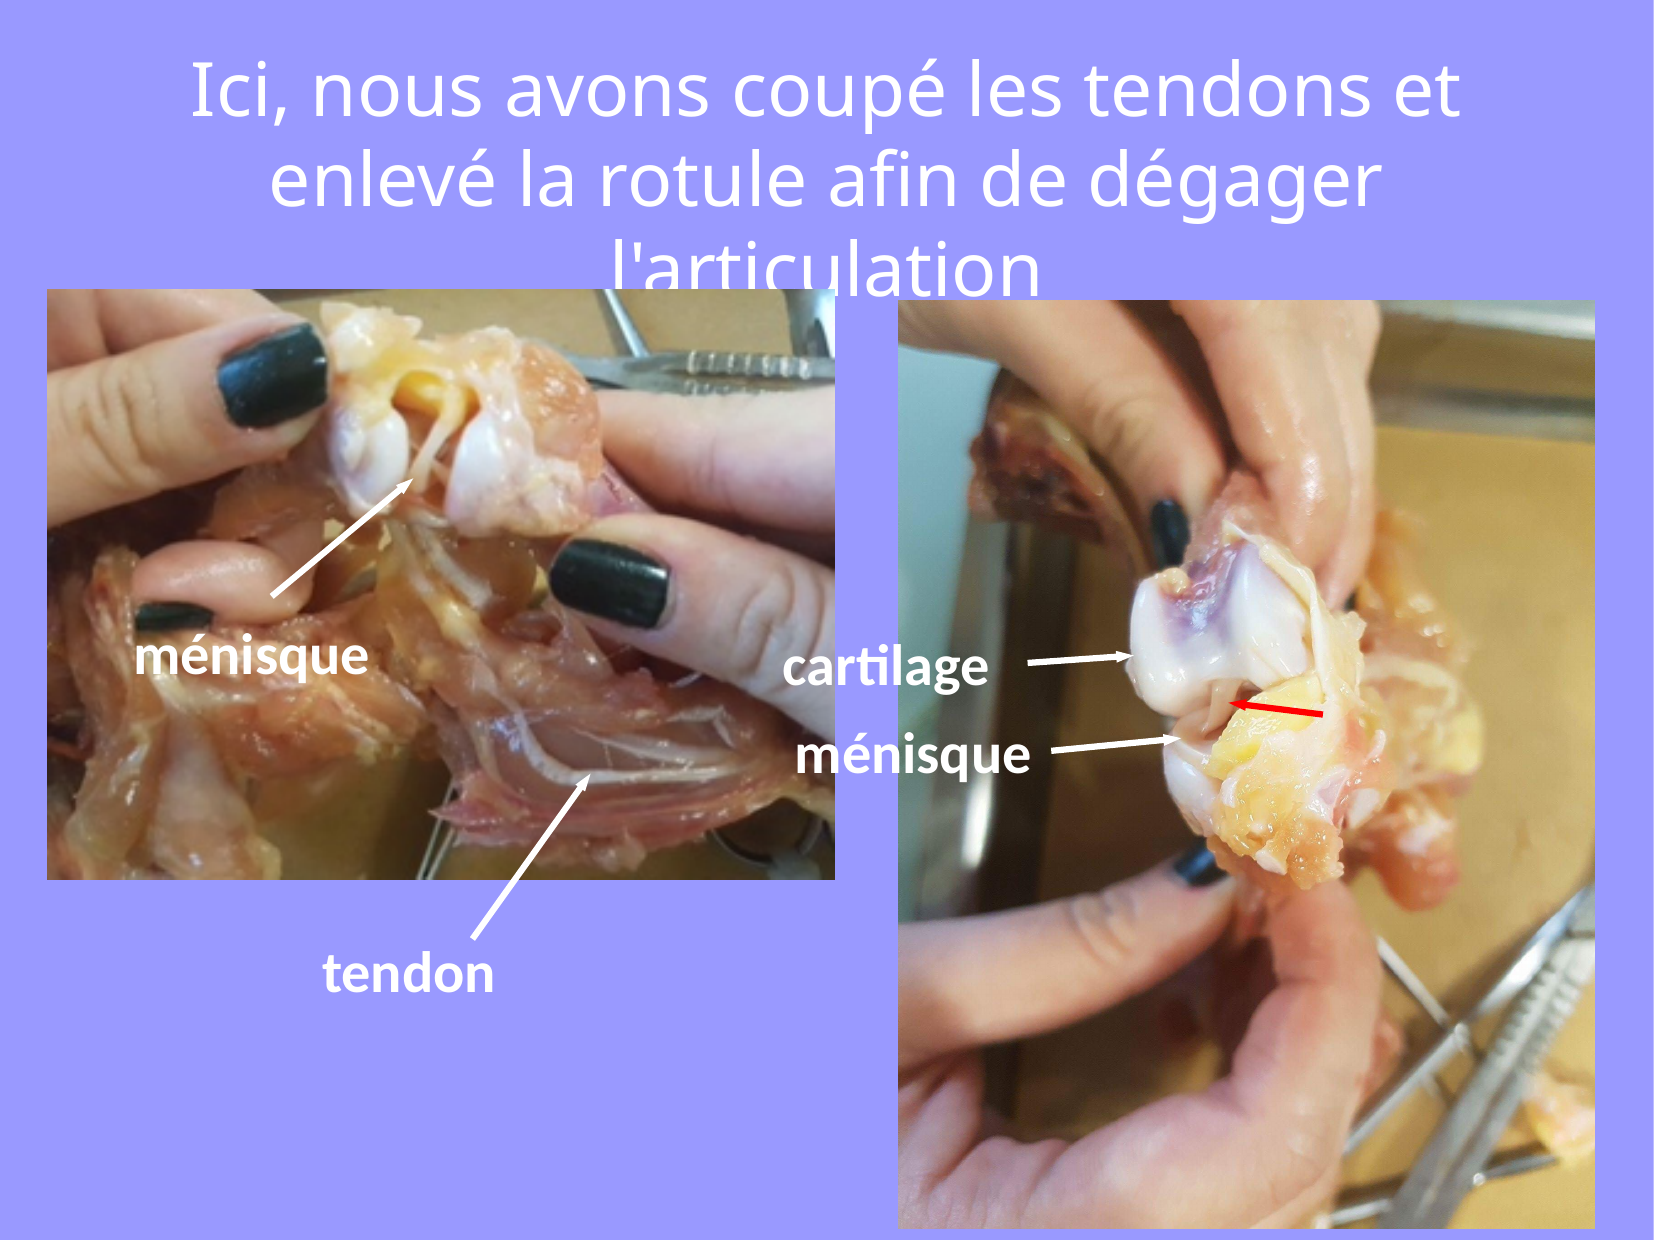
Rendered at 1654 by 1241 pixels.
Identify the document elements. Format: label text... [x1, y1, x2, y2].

title Ici, nous avons coupé les tendons et enlevé la rotule afin de dégager l'articulation [82, 41, 1571, 265]
text_box ménisque [779, 707, 1052, 794]
text_box ménisque [118, 608, 390, 695]
picture [47, 289, 835, 880]
text_box cartilage [767, 620, 1028, 706]
picture [898, 300, 1595, 1229]
text_box tendon [307, 927, 520, 1013]
